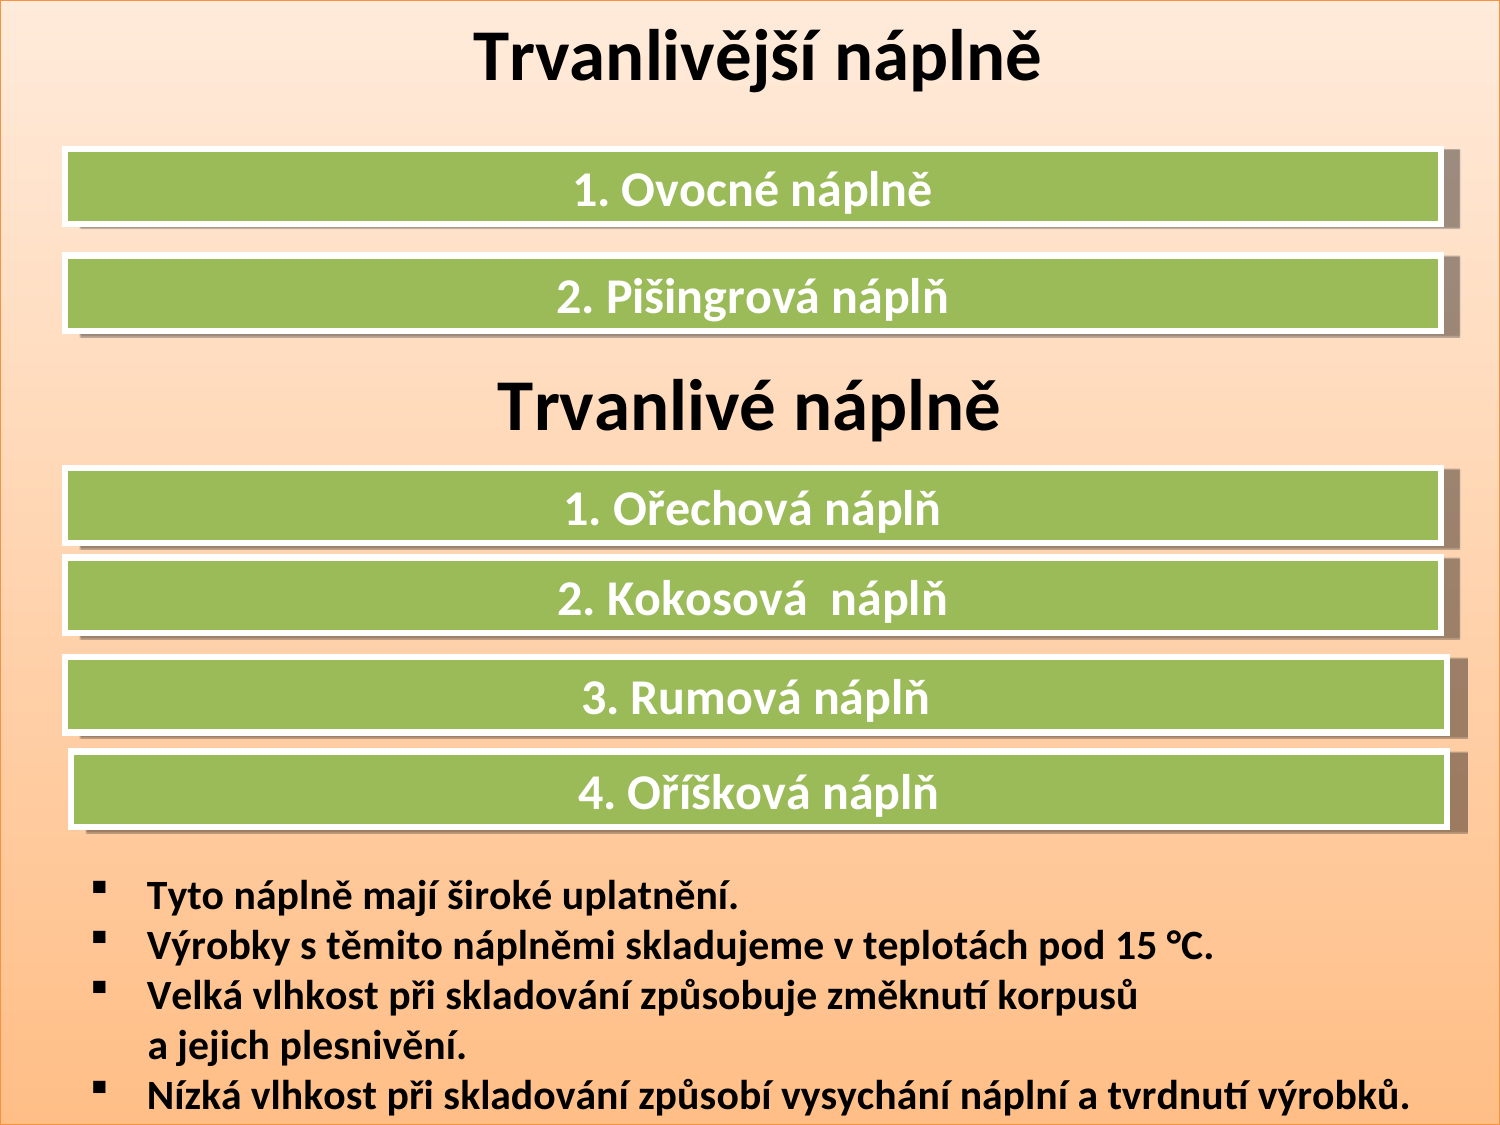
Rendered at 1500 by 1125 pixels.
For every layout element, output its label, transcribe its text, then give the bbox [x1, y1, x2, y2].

text_box 2. Pišingrová náplň [64, 255, 1441, 331]
text_box 2. Kokosová náplň [64, 557, 1441, 633]
text_box Trvanlivější náplně Trvanlivé náplně Tyto náplně mají široké uplatnění. Výrobky s těmito náplněmi skladujeme v teplotách pod 15 °C. Velká vlhkost při skladování způsobuje změknutí korpusů a jejich plesnivění. Nízká vlhkost při skladování způsobí vysychání náplní a tvrdnutí výrobků. [0, 0, 1500, 1125]
text_box 4. Oříšková náplň [70, 751, 1447, 827]
text_box 3. Rumová náplň [64, 656, 1447, 733]
text_box 1. Ovocné náplně [64, 148, 1441, 225]
text_box 1. Ořechová náplň [64, 467, 1441, 544]
